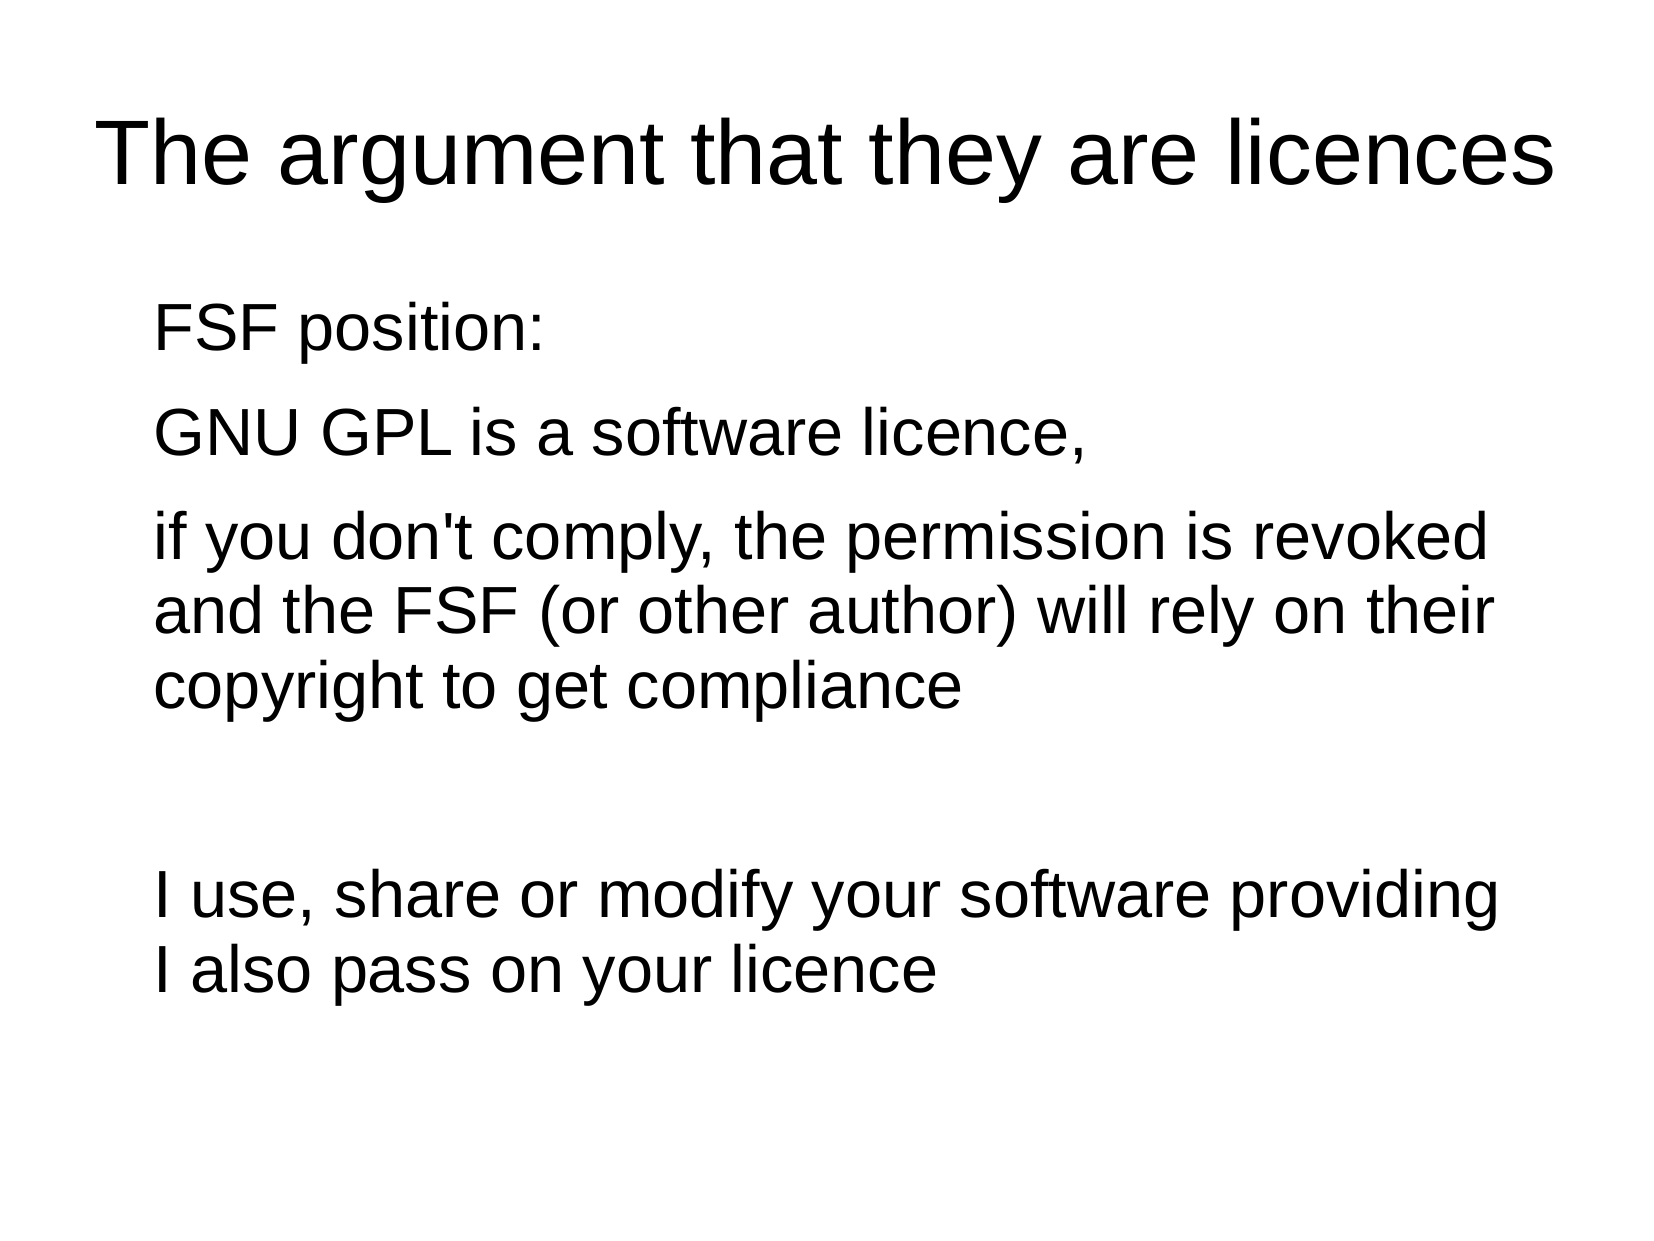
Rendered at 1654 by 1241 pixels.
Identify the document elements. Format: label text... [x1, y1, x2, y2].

title The argument that they are licences [82, 49, 1571, 257]
list FSF position: GNU GPL is a software licence, if you don't comply, the permission is revoked and the FSF (or other author) will rely on their copyright to get compliance I use, share or modify your software providing I also pass on your licence [82, 290, 1538, 1010]
